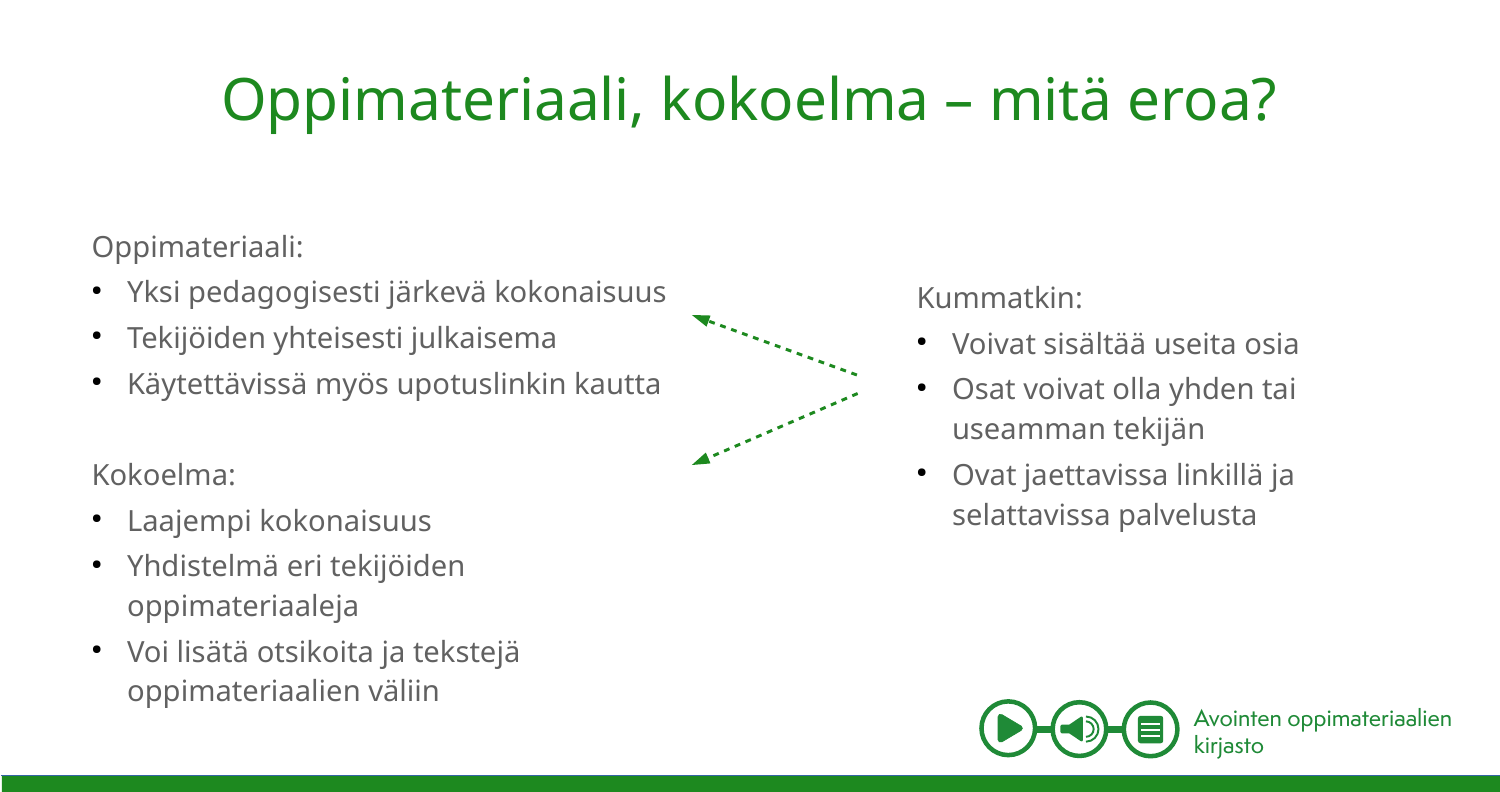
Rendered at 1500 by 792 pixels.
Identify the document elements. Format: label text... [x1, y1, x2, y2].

text_box Oppimateriaali: Yksi pedagogisesti järkevä kokonaisuus Tekijöiden yhteisesti julkaisema Käytettävissä myös upotuslinkin kautta Kokoelma: Laajempi kokonaisuus Yhdistelmä eri tekijöiden oppimateriaaleja Voi lisätä otsikoita ja tekstejä oppimateriaalien väliin [76, 218, 692, 621]
title Oppimateriaali, kokoelma – mitä eroa? [75, 31, 1425, 164]
text_box Kummatkin: Voivat sisältää useita osia Osat voivat olla yhden tai useamman tekijän Ovat jaettavissa linkillä ja selattavissa palvelusta [901, 270, 1352, 530]
